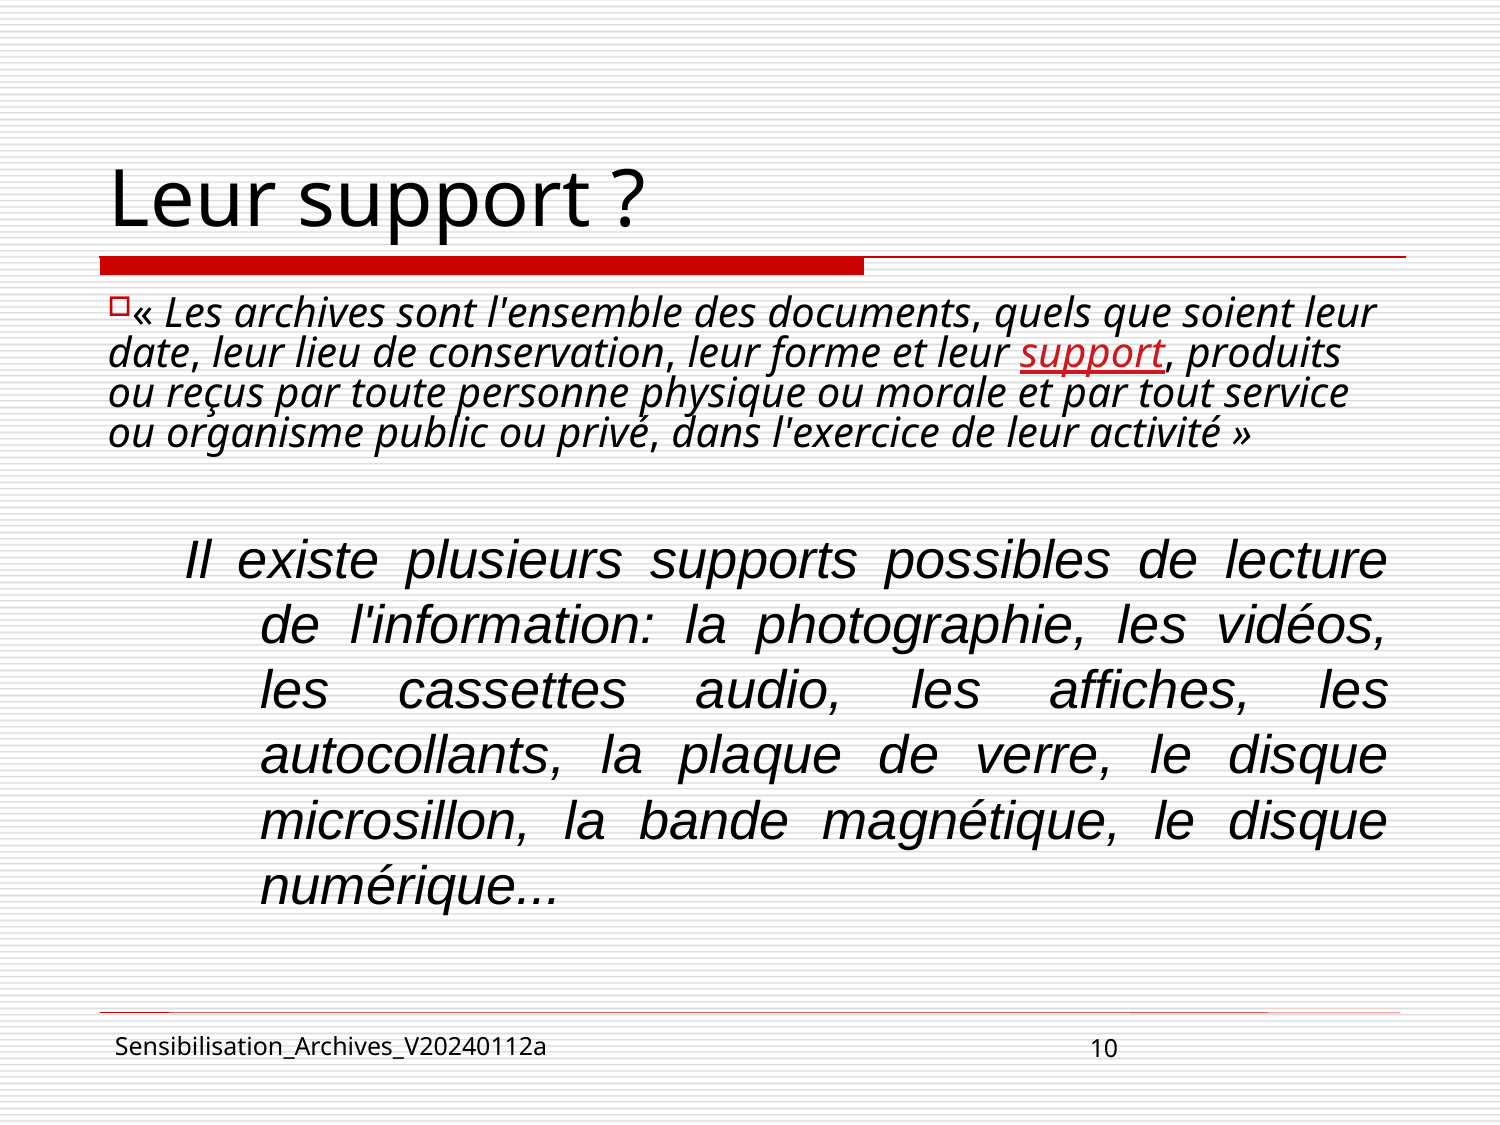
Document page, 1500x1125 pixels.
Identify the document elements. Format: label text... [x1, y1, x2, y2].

picture [0, 0, 1500, 1125]
text_box 33 [1074, 1024, 1400, 1103]
title Leur support ? [94, 50, 1407, 250]
list « Les archives sont l'ensemble des documents, quels que soient leur date, leur lieu de conservation, leur forme et leur support, produits ou reçus par toute personne physique ou morale et par tout service ou organisme public ou privé, dans l'exercice de leur activité » Il existe plusieurs supports possibles de lecture de l'information: la photographie, les vidéos, les cassettes audio, les affiches, les autocollants, la plaque de verre, le disque microsillon, la bande magnétique, le disque numérique... [92, 287, 1406, 988]
text_box Sensibilisation_Archives_V20240112a [100, 1023, 989, 1101]
